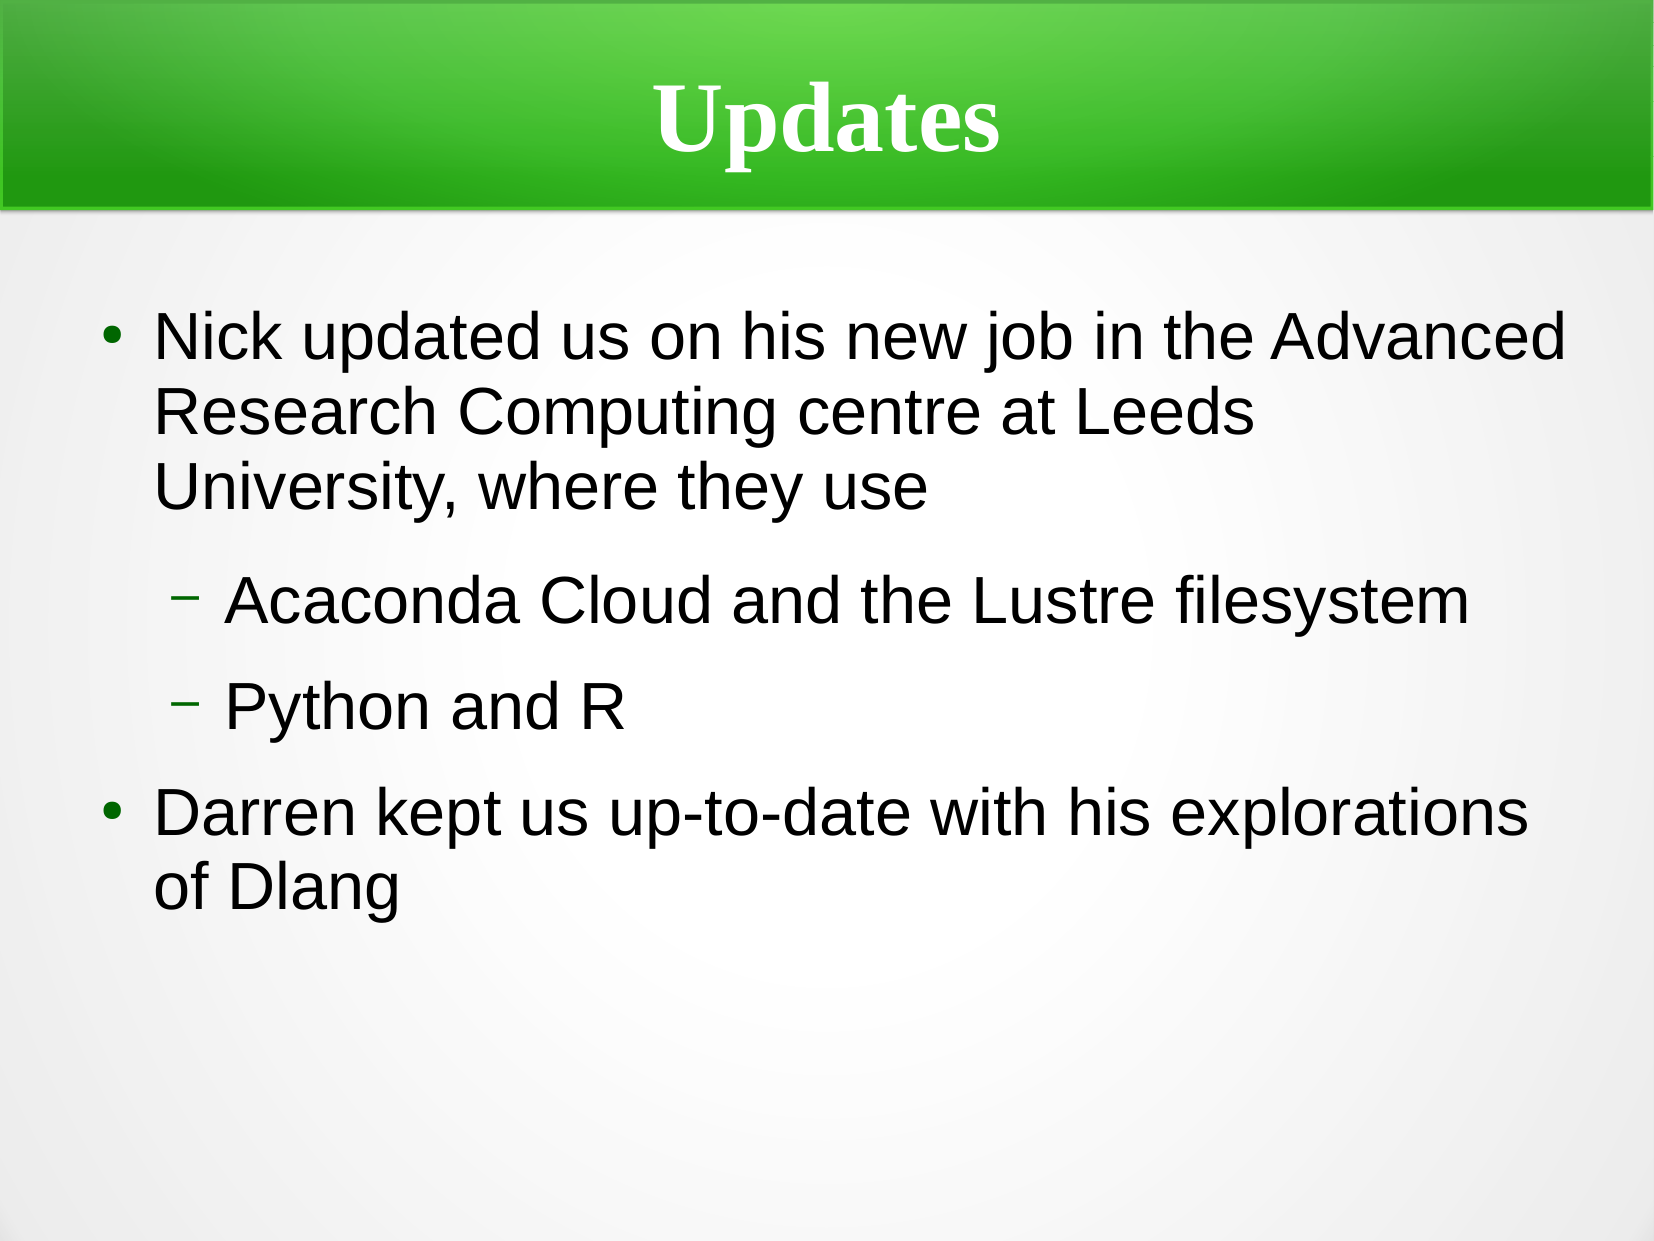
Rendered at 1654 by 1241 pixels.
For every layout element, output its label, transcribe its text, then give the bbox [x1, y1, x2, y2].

list Nick updated us on his new job in the Advanced Research Computing centre at Leeds University, where they use Acaconda Cloud and the Lustre filesystem Python and R Darren kept us up-to-date with his explorations of Dlang [82, 299, 1571, 1193]
title Updates [82, 45, 1571, 192]
